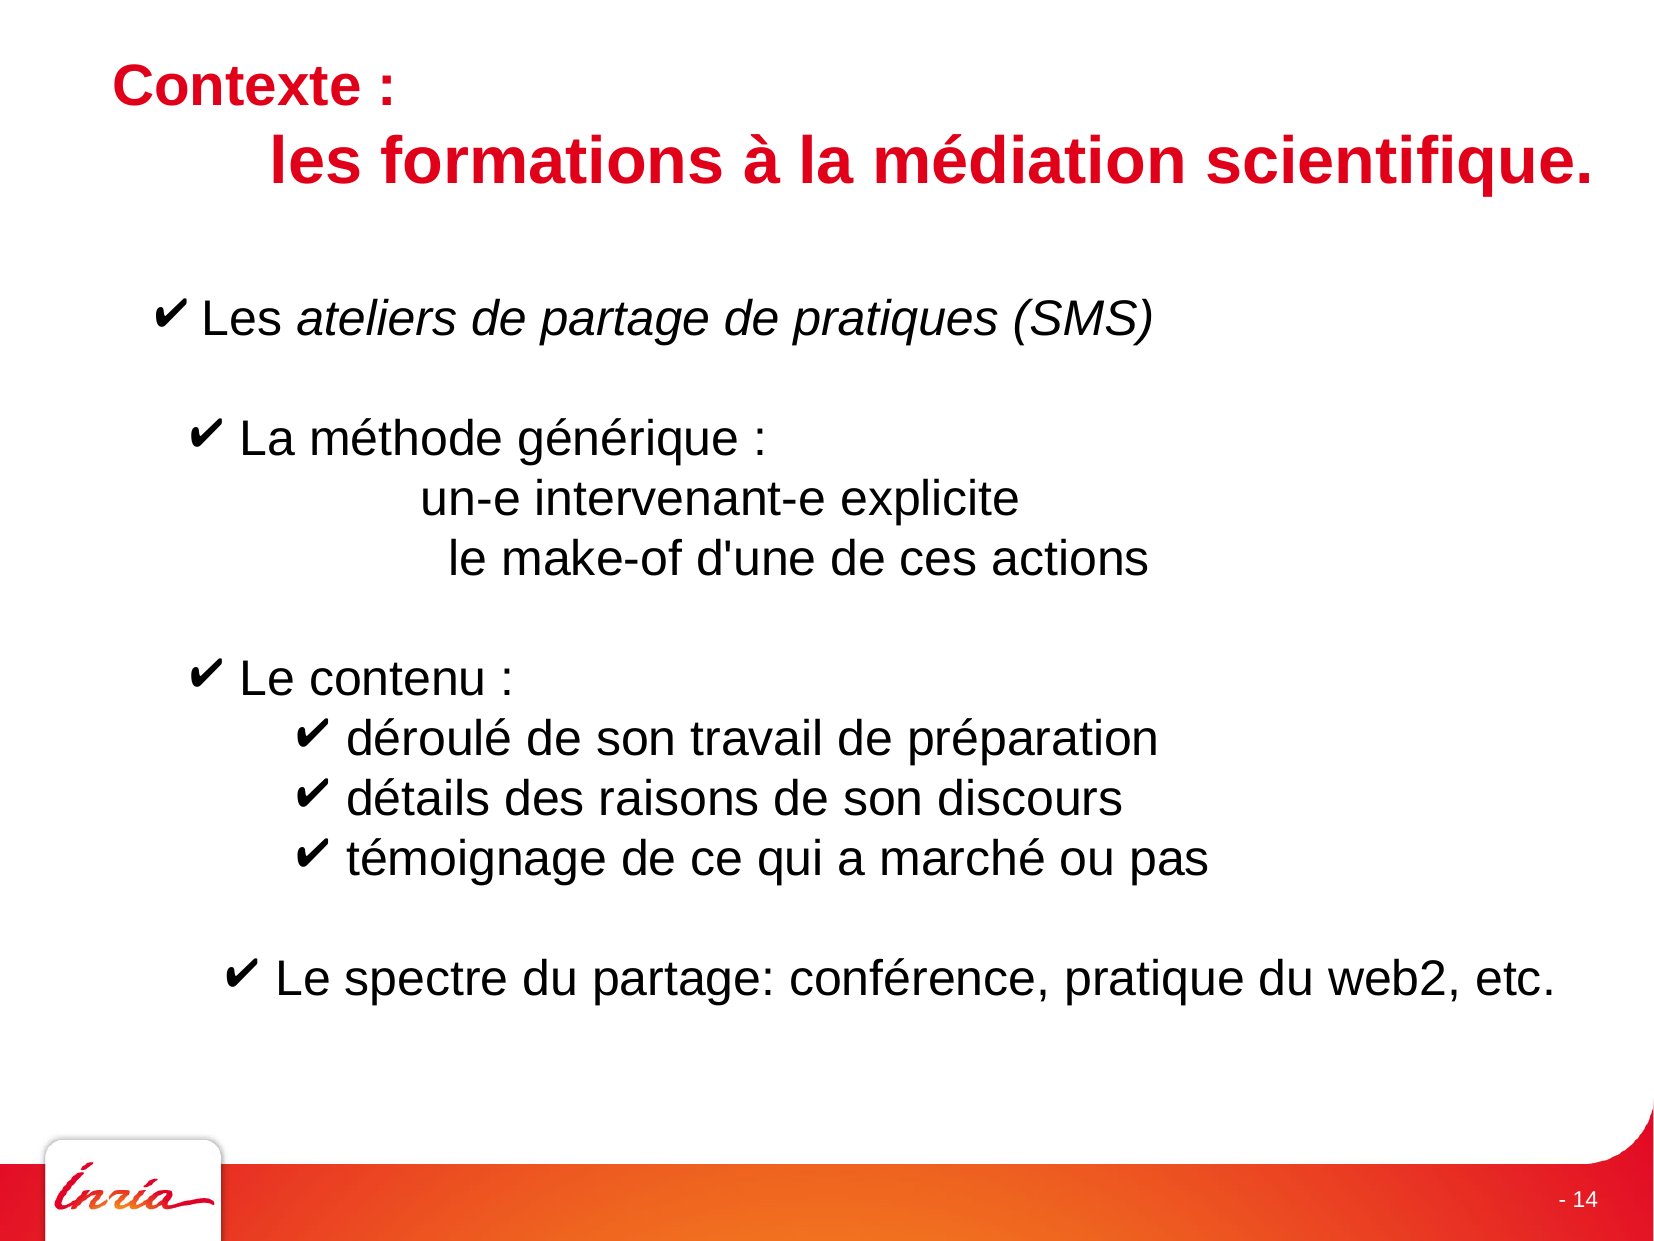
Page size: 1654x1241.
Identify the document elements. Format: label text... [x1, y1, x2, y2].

picture [0, 0, 1654, 1241]
slide_number - <number> [1558, 1173, 1654, 1223]
title Contexte : les formations à la médiation scientifique. [112, 18, 1613, 226]
text_box Les ateliers de partage de pratiques (SMS) La méthode générique : un-e intervenant-e explicite le make-of d'une de ces actions Le contenu : déroulé de son travail de préparation détails des raisons de son discours témoignage de ce qui a marché ou pas Le spectre du partage: conférence, pratique du web2, etc. [155, 225, 1613, 1088]
